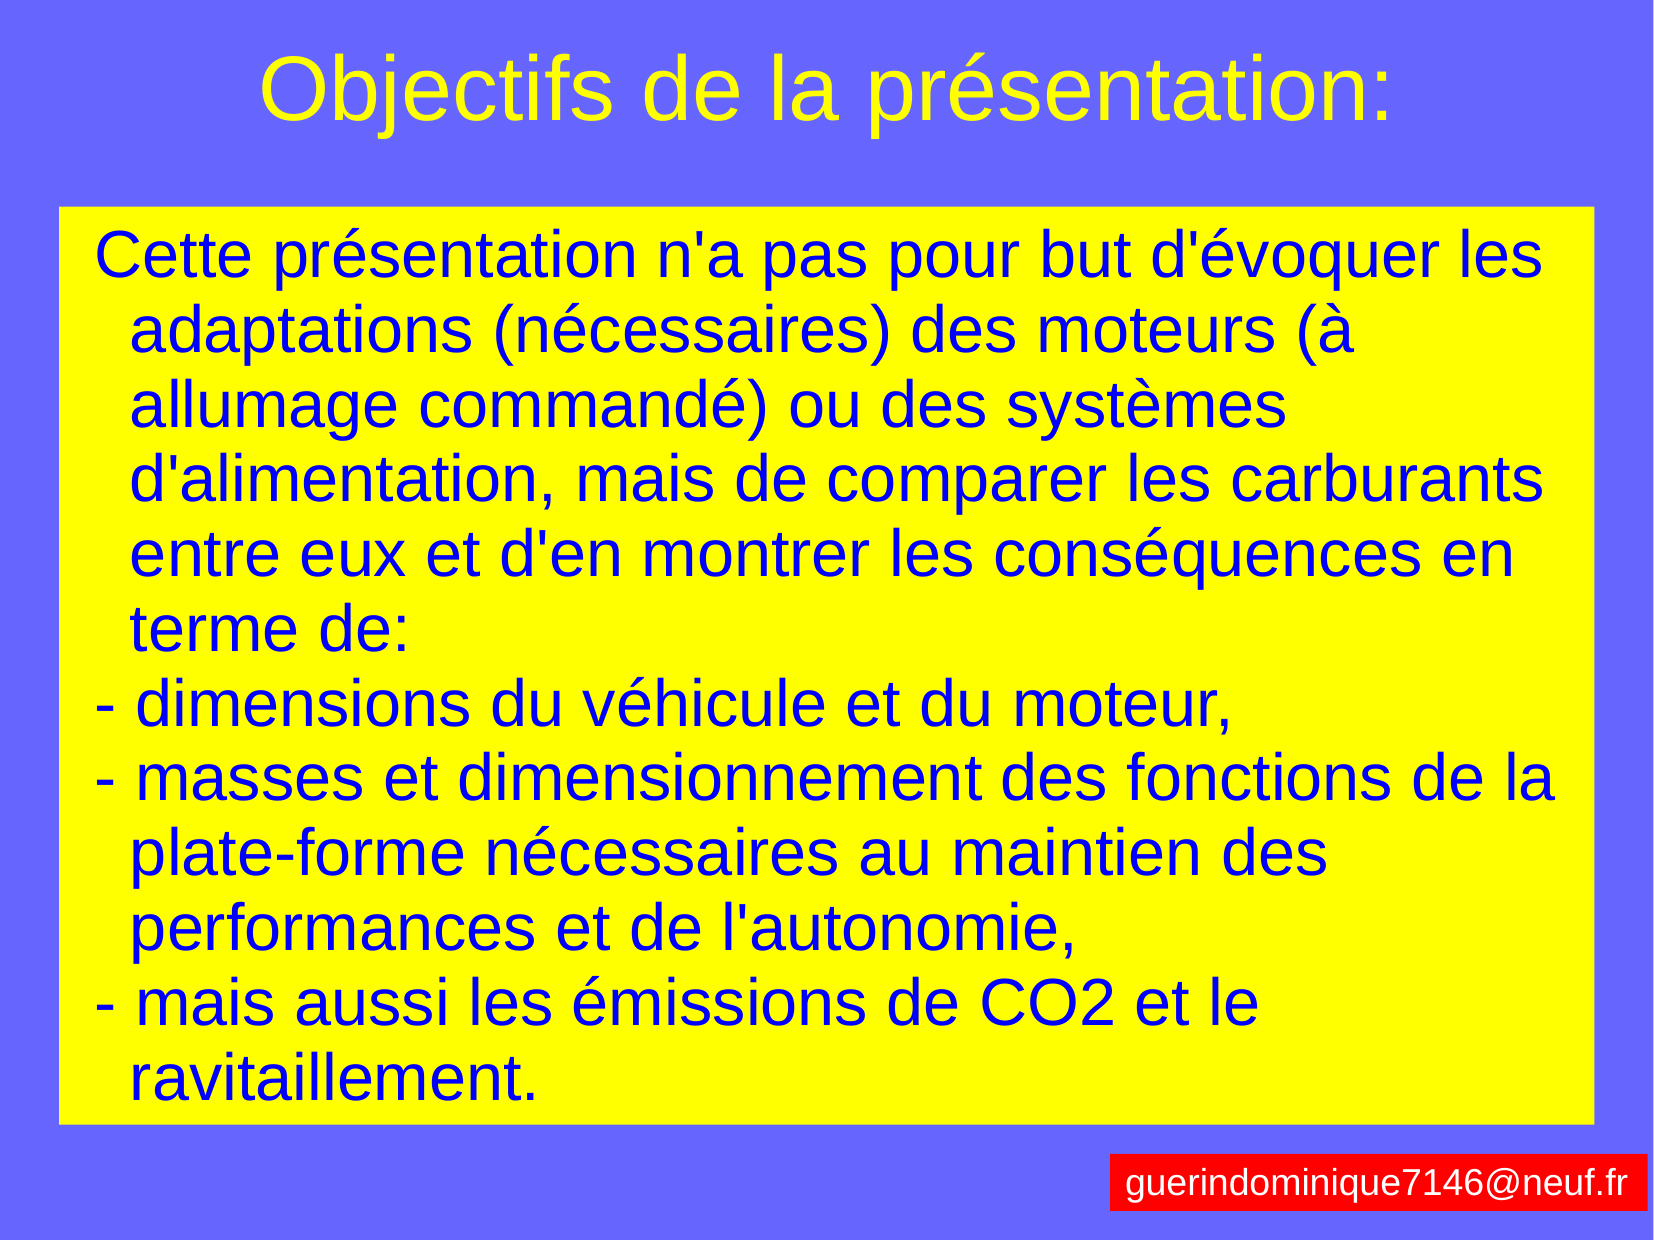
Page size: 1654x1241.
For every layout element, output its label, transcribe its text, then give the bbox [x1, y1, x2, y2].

subtitle Cette présentation n'a pas pour but d'évoquer les adaptations (nécessaires) des moteurs (à allumage commandé) ou des systèmes d'alimentation, mais de comparer les carburants entre eux et d'en montrer les conséquences en terme de: - dimensions du véhicule et du moteur, - masses et dimensionnement des fonctions de la plate-forme nécessaires au maintien des performances et de l'autonomie, - mais aussi les émissions de CO2 et le ravitaillement. [59, 206, 1595, 1125]
text_box guerindominique7146@neuf.fr [1110, 1153, 1648, 1211]
title Objectifs de la présentation: [121, 29, 1534, 148]
